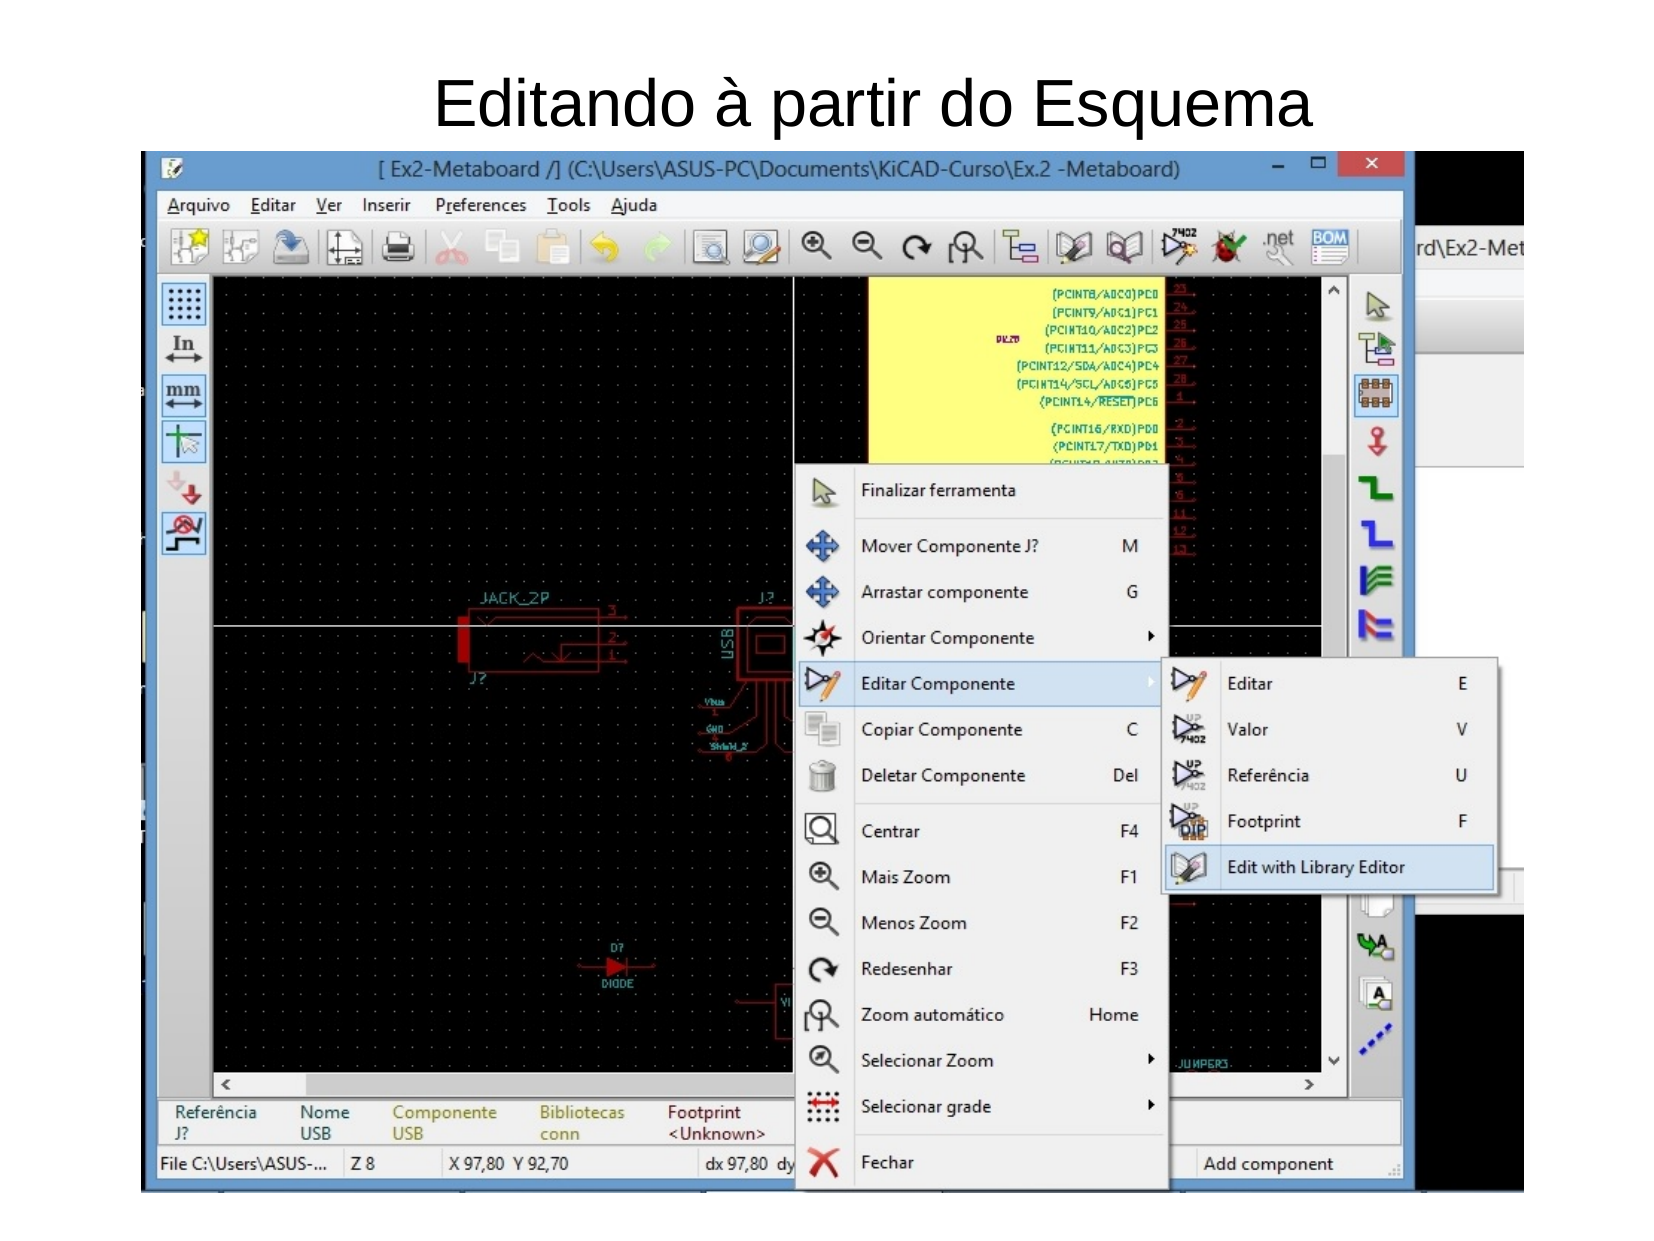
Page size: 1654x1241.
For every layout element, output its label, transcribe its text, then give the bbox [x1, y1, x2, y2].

list Editando à partir do Esquema [94, 65, 1583, 166]
picture [141, 151, 1524, 1193]
